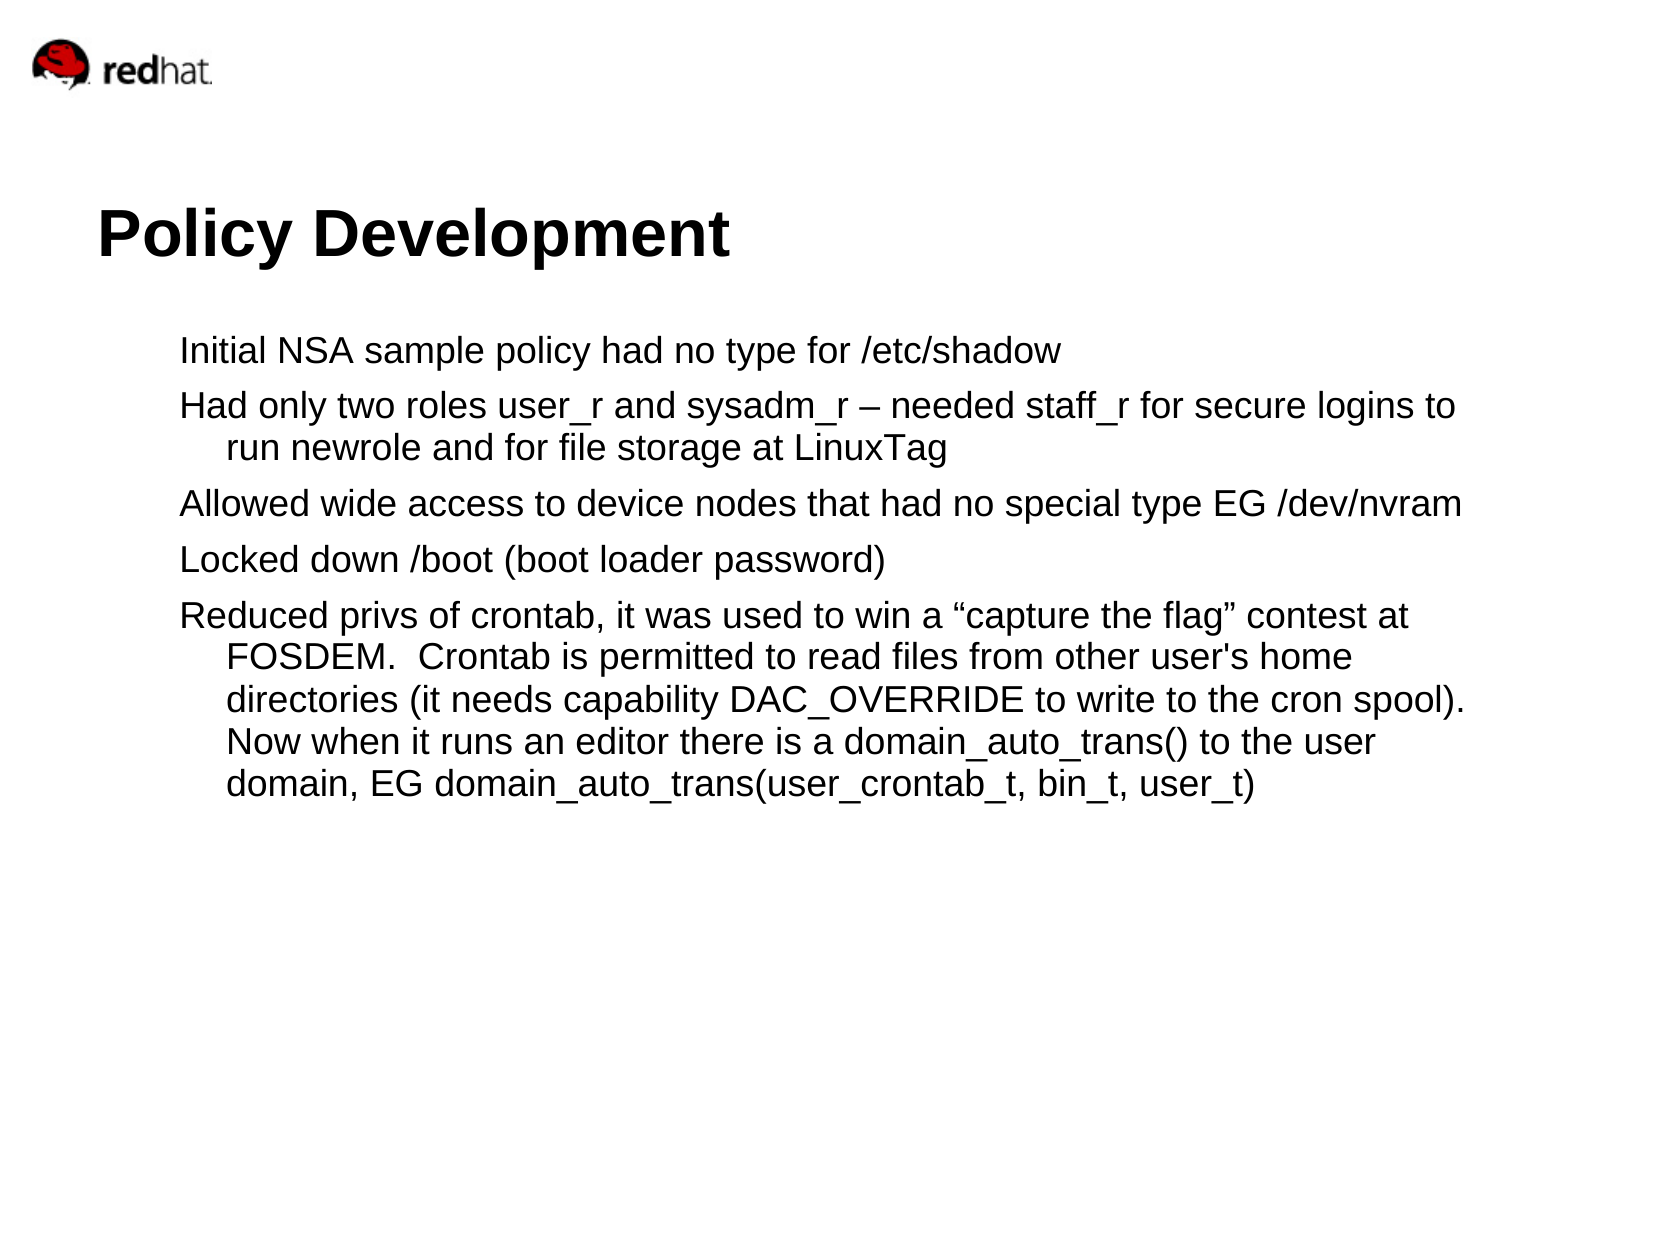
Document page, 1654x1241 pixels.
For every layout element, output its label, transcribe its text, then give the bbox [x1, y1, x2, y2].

title Policy Development [79, 159, 1485, 308]
picture [31, 37, 212, 98]
list Initial NSA sample policy had no type for /etc/shadow Had only two roles user_r and sysadm_r – needed staff_r for secure logins to run newrole and for file storage at LinuxTag Allowed wide access to device nodes that had no special type EG /dev/nvram Locked down /boot (boot loader password) Reduced privs of crontab, it was used to win a “capture the flag” contest at FOSDEM. Crontab is permitted to read files from other user's home directories (it needs capability DAC_OVERRIDE to write to the cron spool). Now when it runs an editor there is a domain_auto_trans() to the user domain, EG domain_auto_trans(user_crontab_t, bin_t, user_t) [104, 329, 1510, 1062]
